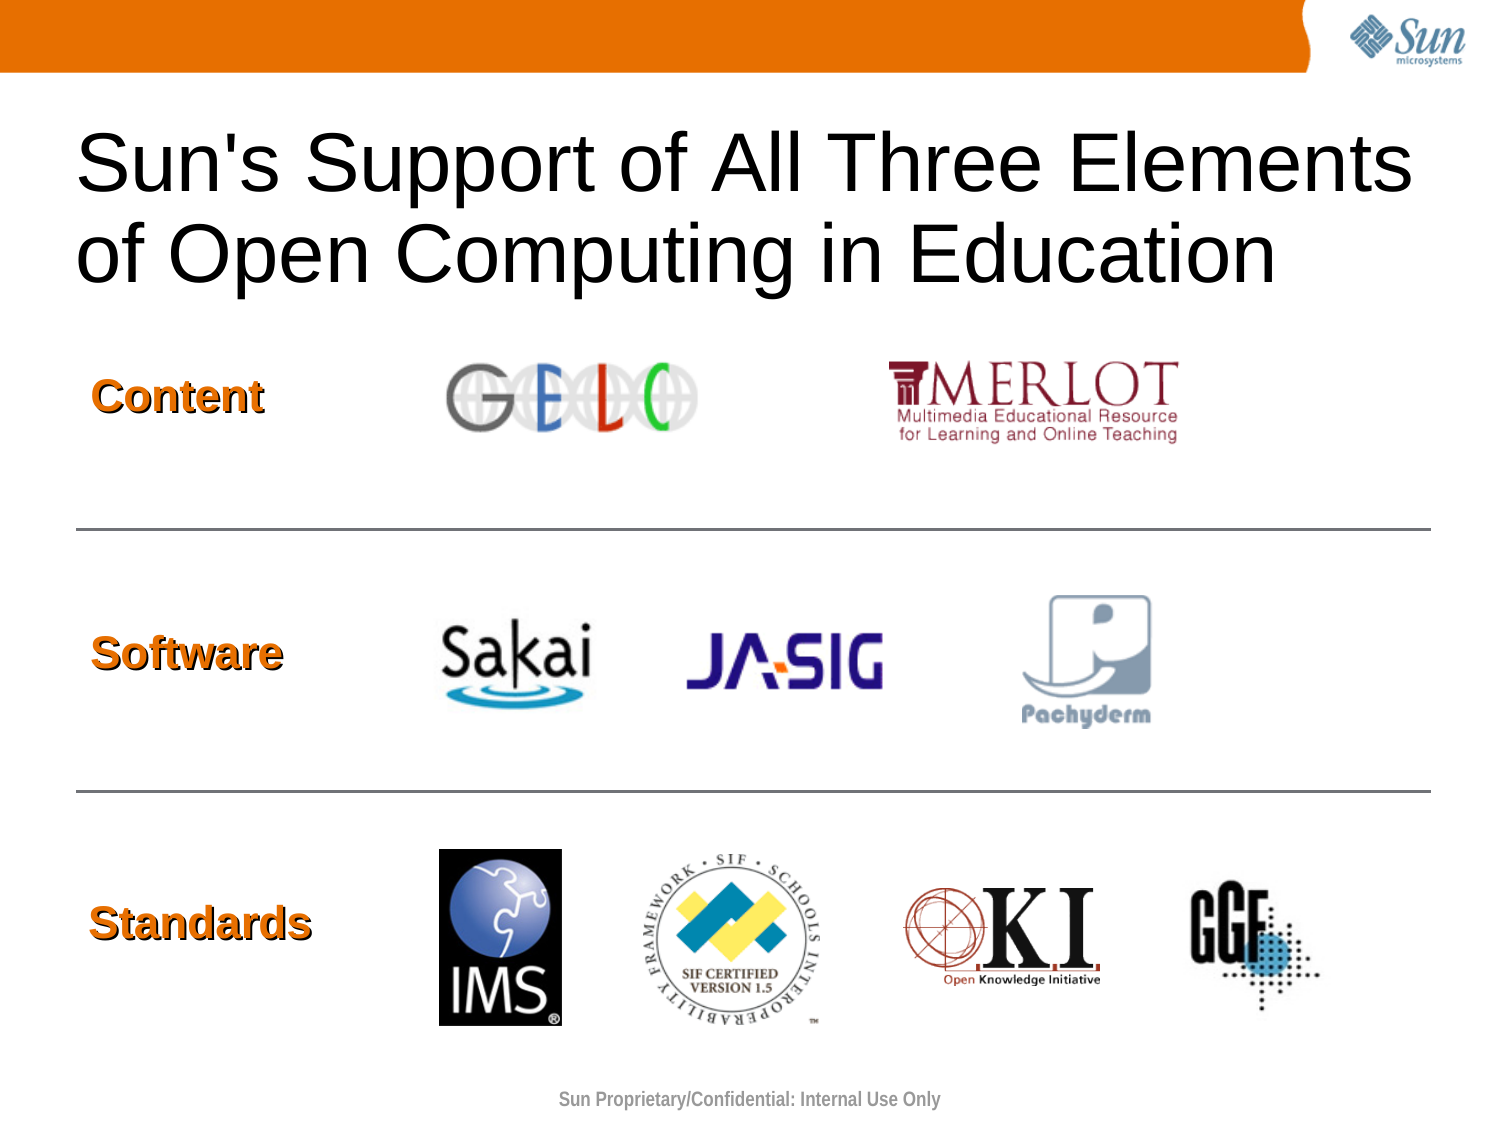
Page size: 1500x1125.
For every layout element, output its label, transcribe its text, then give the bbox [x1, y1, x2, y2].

text_box Content [90, 376, 276, 431]
picture [439, 849, 562, 1026]
picture [903, 888, 1100, 986]
picture [889, 360, 1187, 449]
picture [643, 854, 820, 1025]
text_box Software [90, 633, 296, 688]
picture [684, 630, 891, 693]
picture [394, 592, 647, 737]
picture [0, 0, 1500, 75]
title Sun's Support of All Three Elements of Open Computing in Education [75, 115, 1438, 305]
text_box Standards [88, 903, 324, 958]
picture [1022, 595, 1157, 729]
picture [1159, 869, 1335, 1021]
picture [425, 341, 723, 450]
